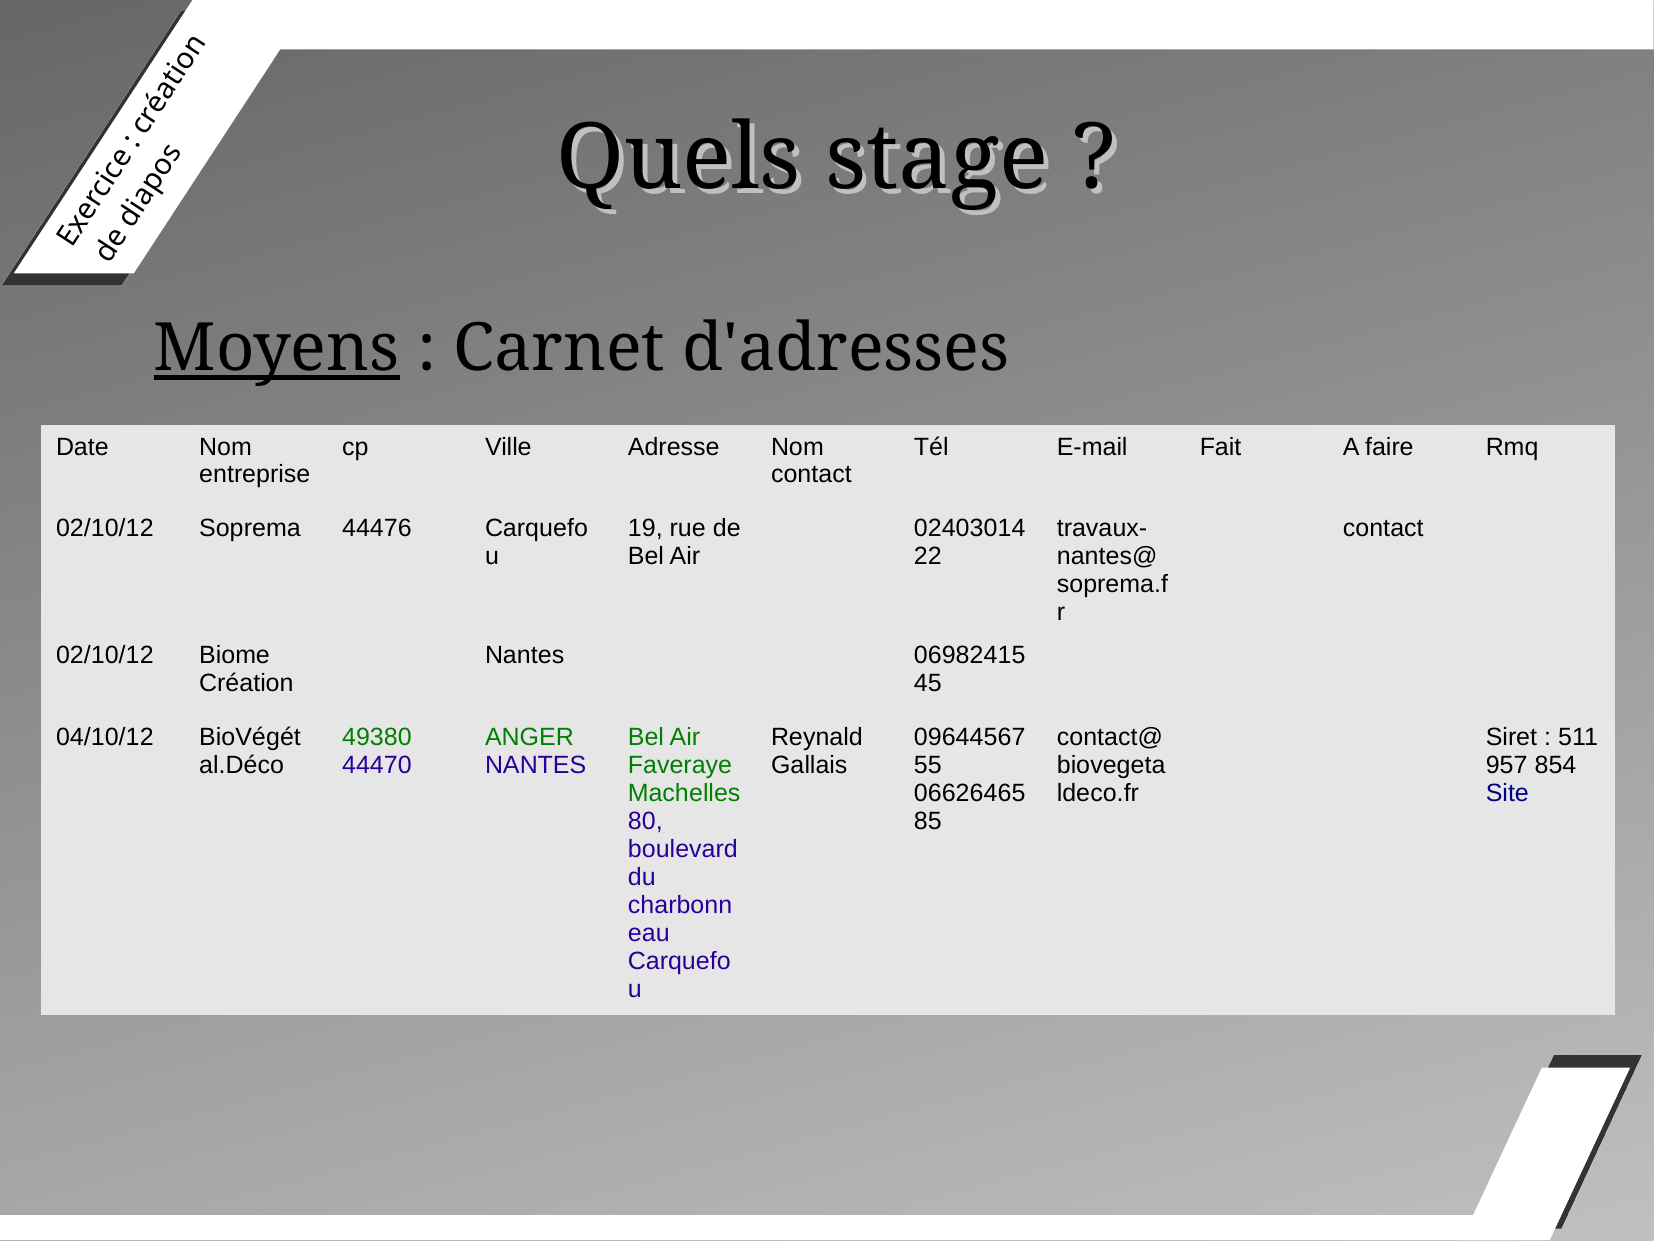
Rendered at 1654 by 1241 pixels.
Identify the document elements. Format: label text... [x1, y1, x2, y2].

table_cell [756, 633, 899, 715]
table_header cp [327, 425, 470, 507]
table_cell 02/10/12 [41, 633, 184, 715]
table_header A faire [1328, 425, 1471, 507]
list Moyens : Carnet d'adresses [82, 298, 1558, 425]
table_header E-mail [1042, 425, 1185, 507]
table_cell [1185, 715, 1328, 1015]
table_header Fait [1185, 425, 1328, 507]
table_cell [1185, 507, 1328, 633]
table_cell Carquefou [470, 507, 613, 633]
table_cell Nantes [470, 633, 613, 715]
table_cell travaux-nantes@soprema.fr [1042, 507, 1185, 633]
table_cell [327, 633, 470, 715]
title Quels stage ? [282, 49, 1391, 257]
table_cell [756, 507, 899, 633]
table_cell [1328, 715, 1471, 1015]
table_header Rmq [1471, 425, 1615, 507]
table_cell 0698241545 [899, 633, 1042, 715]
table_header Nom contact [756, 425, 899, 507]
table_cell BioVégétal.Déco [184, 715, 327, 1015]
table_header Date [41, 425, 184, 507]
table_header Nom entreprise [184, 425, 327, 507]
table_cell contact [1328, 507, 1471, 633]
table_cell 0964456755 0662646585 [899, 715, 1042, 1015]
table_header Adresse [613, 425, 756, 507]
table_cell 0240301422 [899, 507, 1042, 633]
table_cell 49380 44470 [327, 715, 470, 1015]
table_cell ANGER NANTES [470, 715, 613, 1015]
table_cell Biome Création [184, 633, 327, 715]
table_header Ville [470, 425, 613, 507]
table_cell contact@biovegetaldeco.fr [1042, 715, 1185, 1015]
table_cell [613, 633, 756, 715]
table_header Tél [899, 425, 1042, 507]
table_cell [1328, 633, 1471, 715]
table_cell 04/10/12 [41, 715, 184, 1015]
table_cell 02/10/12 [41, 507, 184, 633]
table_cell [1471, 633, 1615, 715]
table_cell [1471, 507, 1615, 633]
table_cell Soprema [184, 507, 327, 633]
table_cell Siret : 511 957 854 Site [1471, 715, 1615, 1015]
table_cell Bel Air Faveraye Machelles 80, boulevard du charbonneau Carquefou [613, 715, 756, 1015]
table_cell Reynald Gallais [756, 715, 899, 1015]
table_cell 19, rue de Bel Air [613, 507, 756, 633]
table_cell [1185, 633, 1328, 715]
list Moyens : Carnet d'adresses [82, 1015, 1558, 1130]
table_cell [1042, 633, 1185, 715]
table_cell 44476 [327, 507, 470, 633]
